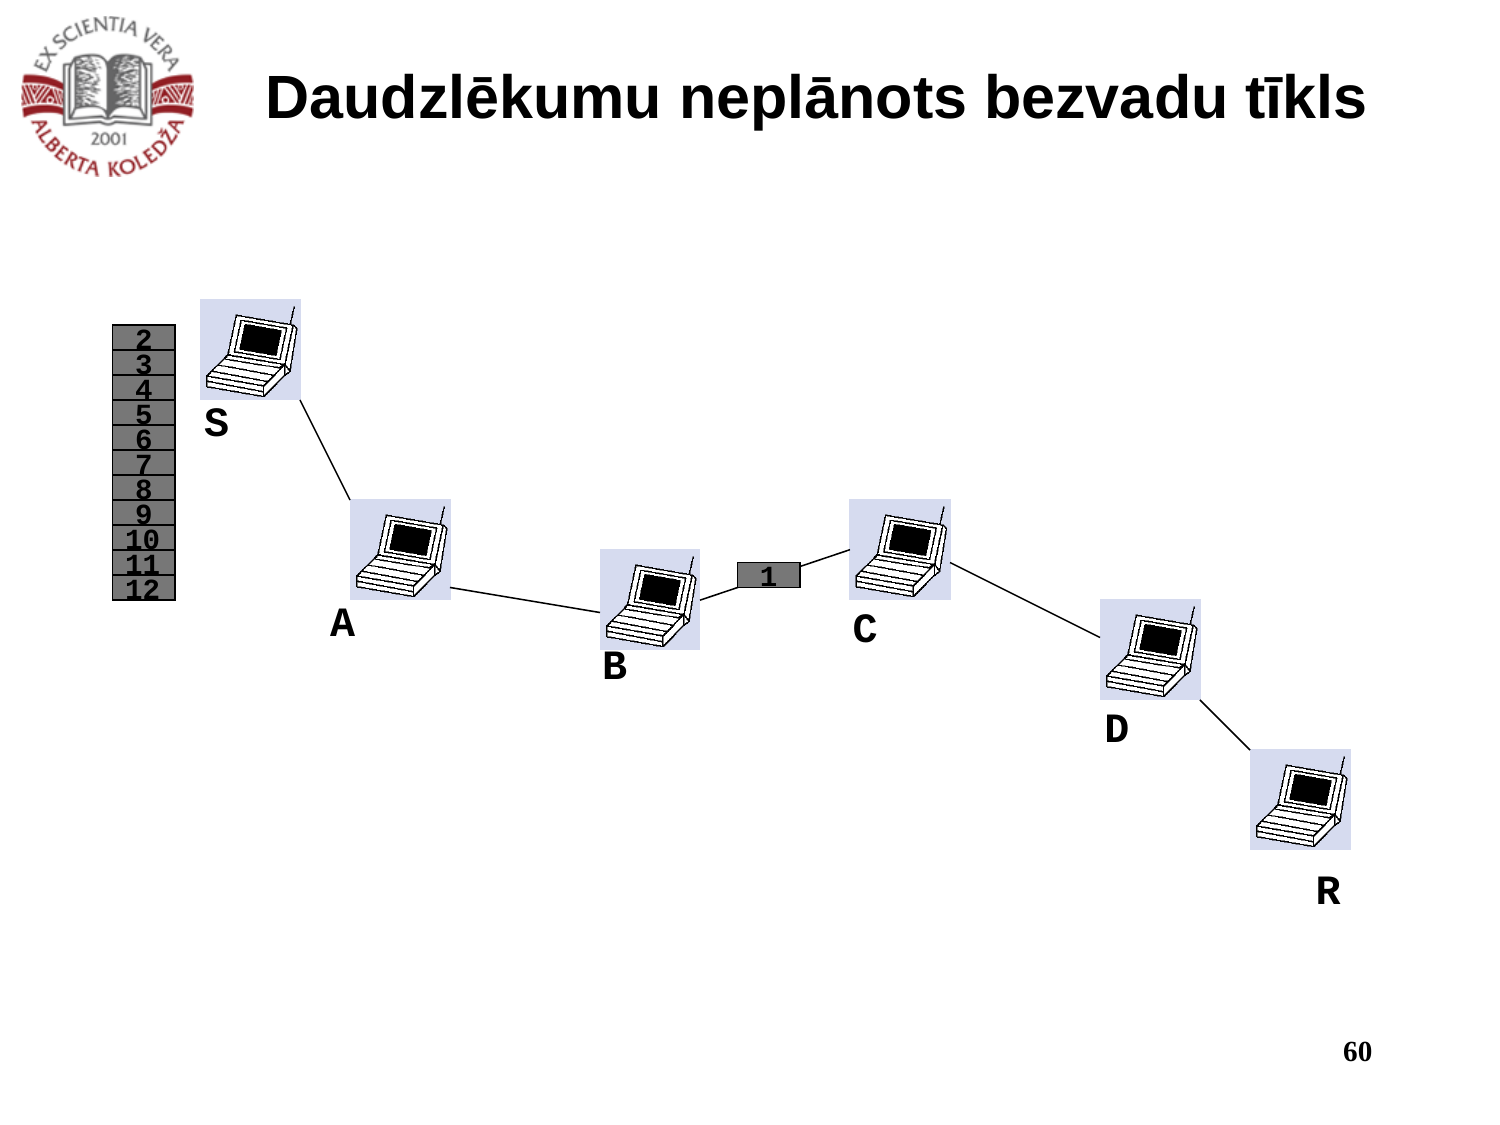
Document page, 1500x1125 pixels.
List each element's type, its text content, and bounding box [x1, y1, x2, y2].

text_box A [315, 587, 370, 653]
text_box 10 [112, 524, 175, 549]
chart [849, 500, 951, 601]
text_box B [587, 630, 642, 696]
text_box <skaitlis> [1074, 1025, 1388, 1101]
chart [1250, 750, 1351, 850]
picture [21, 16, 194, 177]
text_box 7 [112, 449, 175, 474]
text_box D [1089, 692, 1145, 759]
text_box 11 [112, 549, 175, 574]
text_box 9 [112, 499, 175, 524]
chart [200, 299, 301, 400]
text_box 10 [148, 533, 154, 546]
chart [350, 500, 451, 601]
text_box 4 [112, 374, 175, 399]
text_box 5 [112, 399, 175, 424]
chart [600, 549, 700, 651]
text_box C [837, 592, 893, 659]
chart [1100, 600, 1201, 700]
text_box 2 [112, 324, 175, 349]
text_box 12 [112, 574, 175, 600]
text_box 1 [737, 562, 800, 588]
text_box S [189, 387, 244, 454]
text_box 6 [112, 424, 175, 449]
text_box 3 [112, 349, 175, 374]
text_box R [1300, 855, 1356, 921]
text_box 8 [112, 474, 175, 499]
title Daudzlēkumu neplānots bezvadu tīkls [187, 44, 1425, 151]
